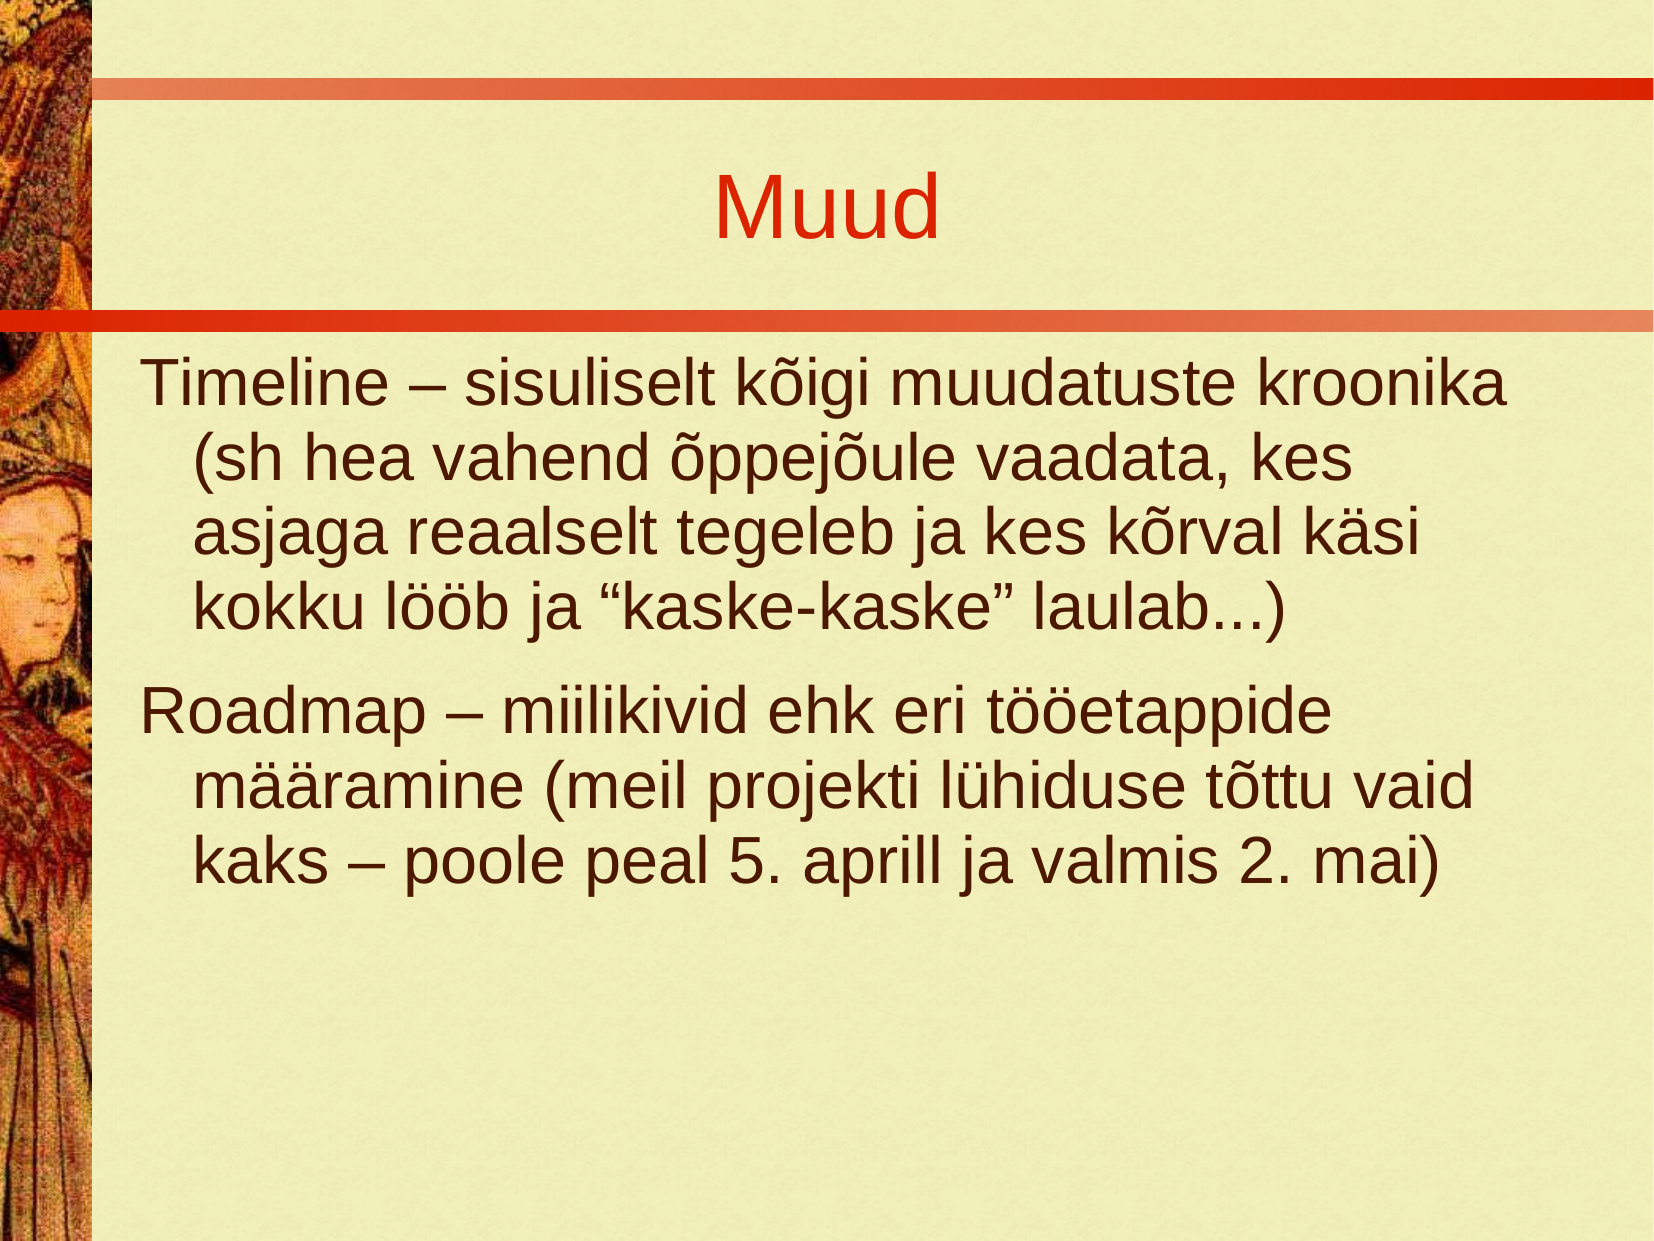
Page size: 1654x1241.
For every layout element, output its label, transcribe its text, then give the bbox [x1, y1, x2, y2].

picture [0, 332, 1654, 1241]
list Timeline – sisuliselt kõigi muudatuste kroonika (sh hea vahend õppejõule vaadata, kes asjaga reaalselt tegeleb ja kes kõrval käsi kokku lööb ja “kaske-kaske” laulab...) Roadmap – miilikivid ehk eri tööetappide määramine (meil projekti lühiduse tõttu vaid kaks – poole peal 5. aprill ja valmis 2. mai) [121, 344, 1534, 1127]
title Muud [121, 102, 1534, 311]
picture [0, 0, 1654, 310]
